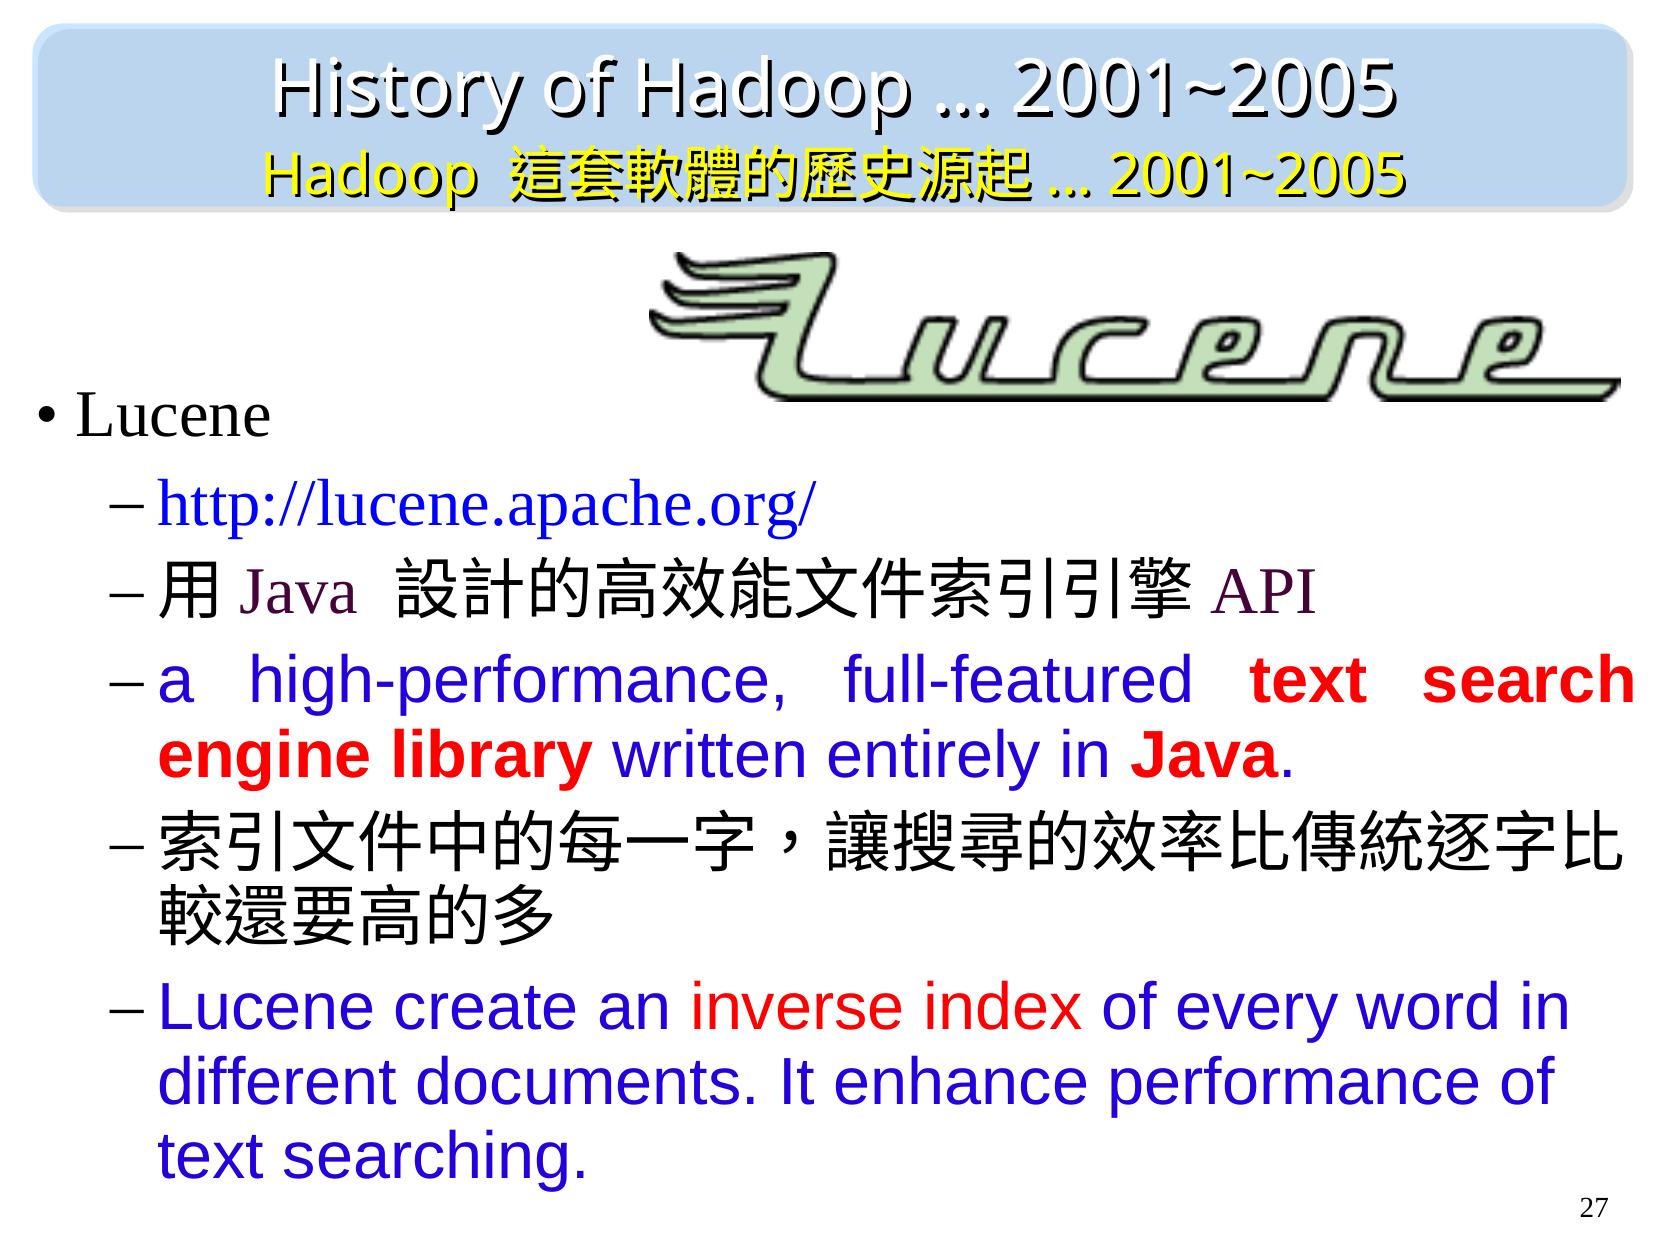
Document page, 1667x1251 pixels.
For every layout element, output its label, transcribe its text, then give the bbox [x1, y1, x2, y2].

text_box [32, 23, 1628, 207]
title History of Hadoop … 2001~2005 Hadoop 這套軟體的歷史源起... 2001~2005 [124, 24, 1542, 210]
list • Lucene http://lucene.apache.org/ 用Java 設計的高效能文件索引引擎API a high-performance, full-featured text search engine library written entirely in Java. 索引文件中的每一字，讓搜尋的效率比傳統逐字比較還要高的多 Lucene create an inverse index of every word in different documents. It enhance performance of text searching. [35, 371, 1638, 1210]
picture [649, 252, 1621, 402]
